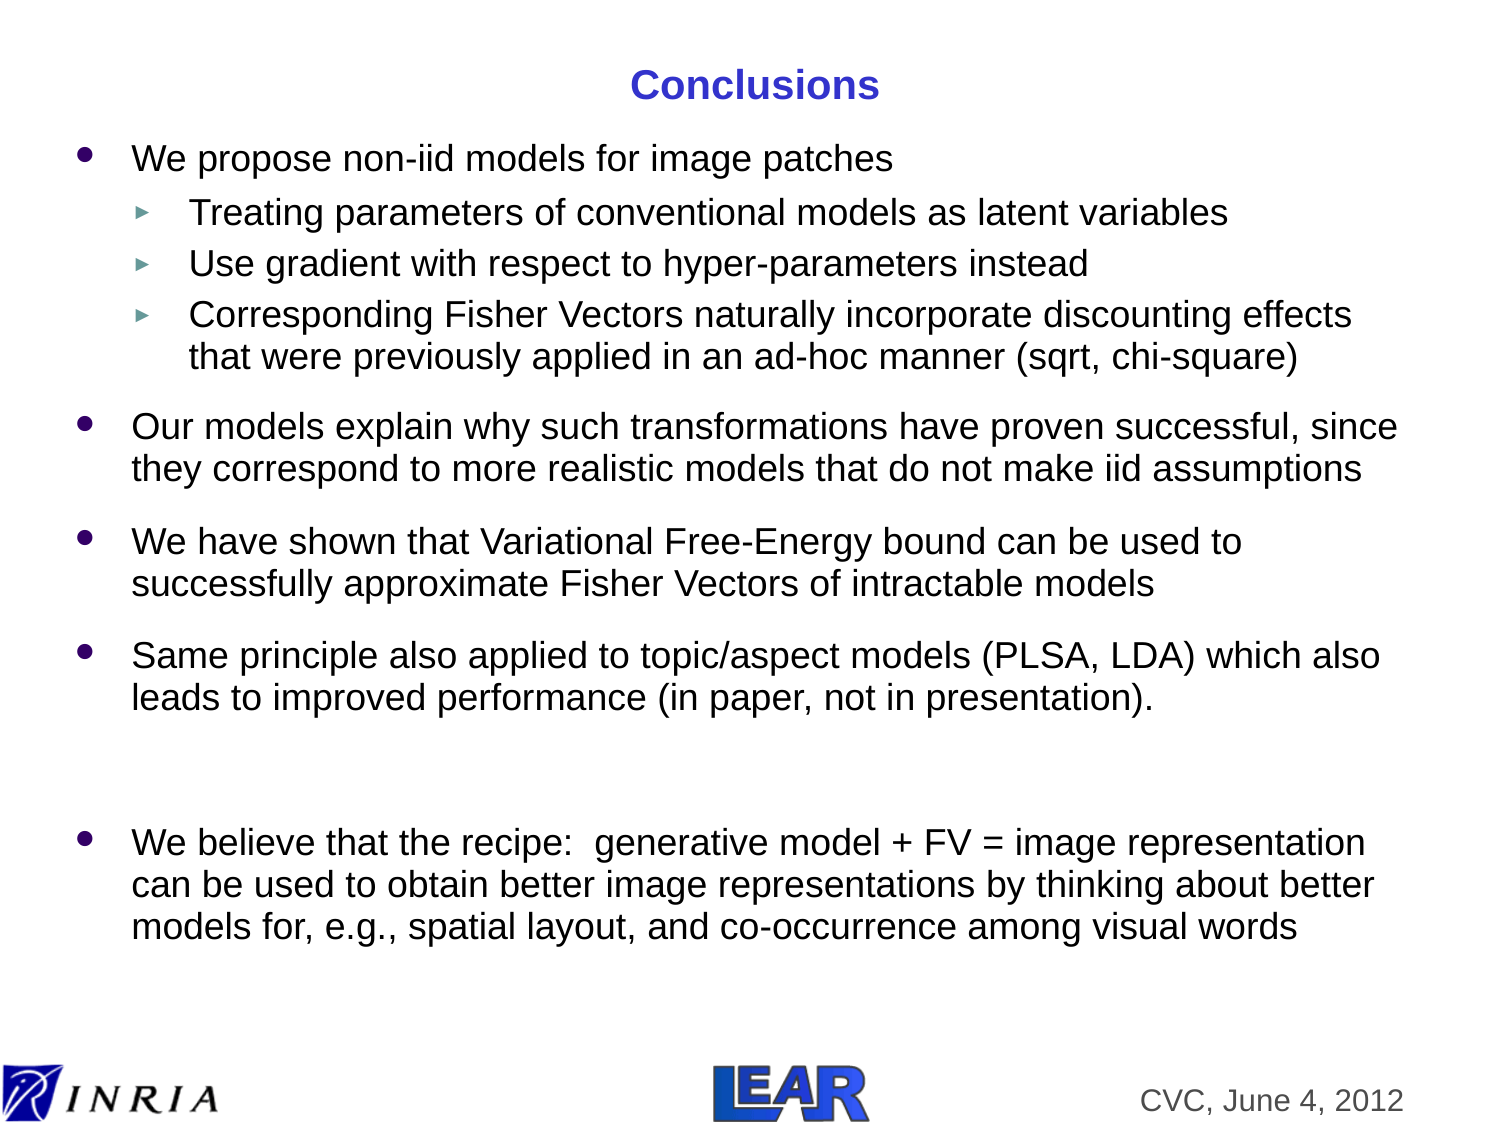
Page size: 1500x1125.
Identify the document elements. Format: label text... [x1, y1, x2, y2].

picture [709, 1063, 872, 1124]
picture [0, 1050, 361, 1125]
list We propose non-iid models for image patches Treating parameters of conventional models as latent variables Use gradient with respect to hyper-parameters instead Corresponding Fisher Vectors naturally incorporate discounting effects that were previously applied in an ad-hoc manner (sqrt, chi-square) Our models explain why such transformations have proven successful, since they correspond to more realistic models that do not make iid assumptions We have shown that Variational Free-Energy bound can be used to successfully approximate Fisher Vectors of intractable models Same principle also applied to topic/aspect models (PLSA, LDA) which also leads to improved performance (in paper, not in presentation). We believe that the recipe: generative model + FV = image representation can be used to obtain better image representations by thinking about better models for, e.g., spatial layout, and co-occurrence among visual words [75, 137, 1425, 1020]
title Conclusions [51, 46, 1459, 123]
